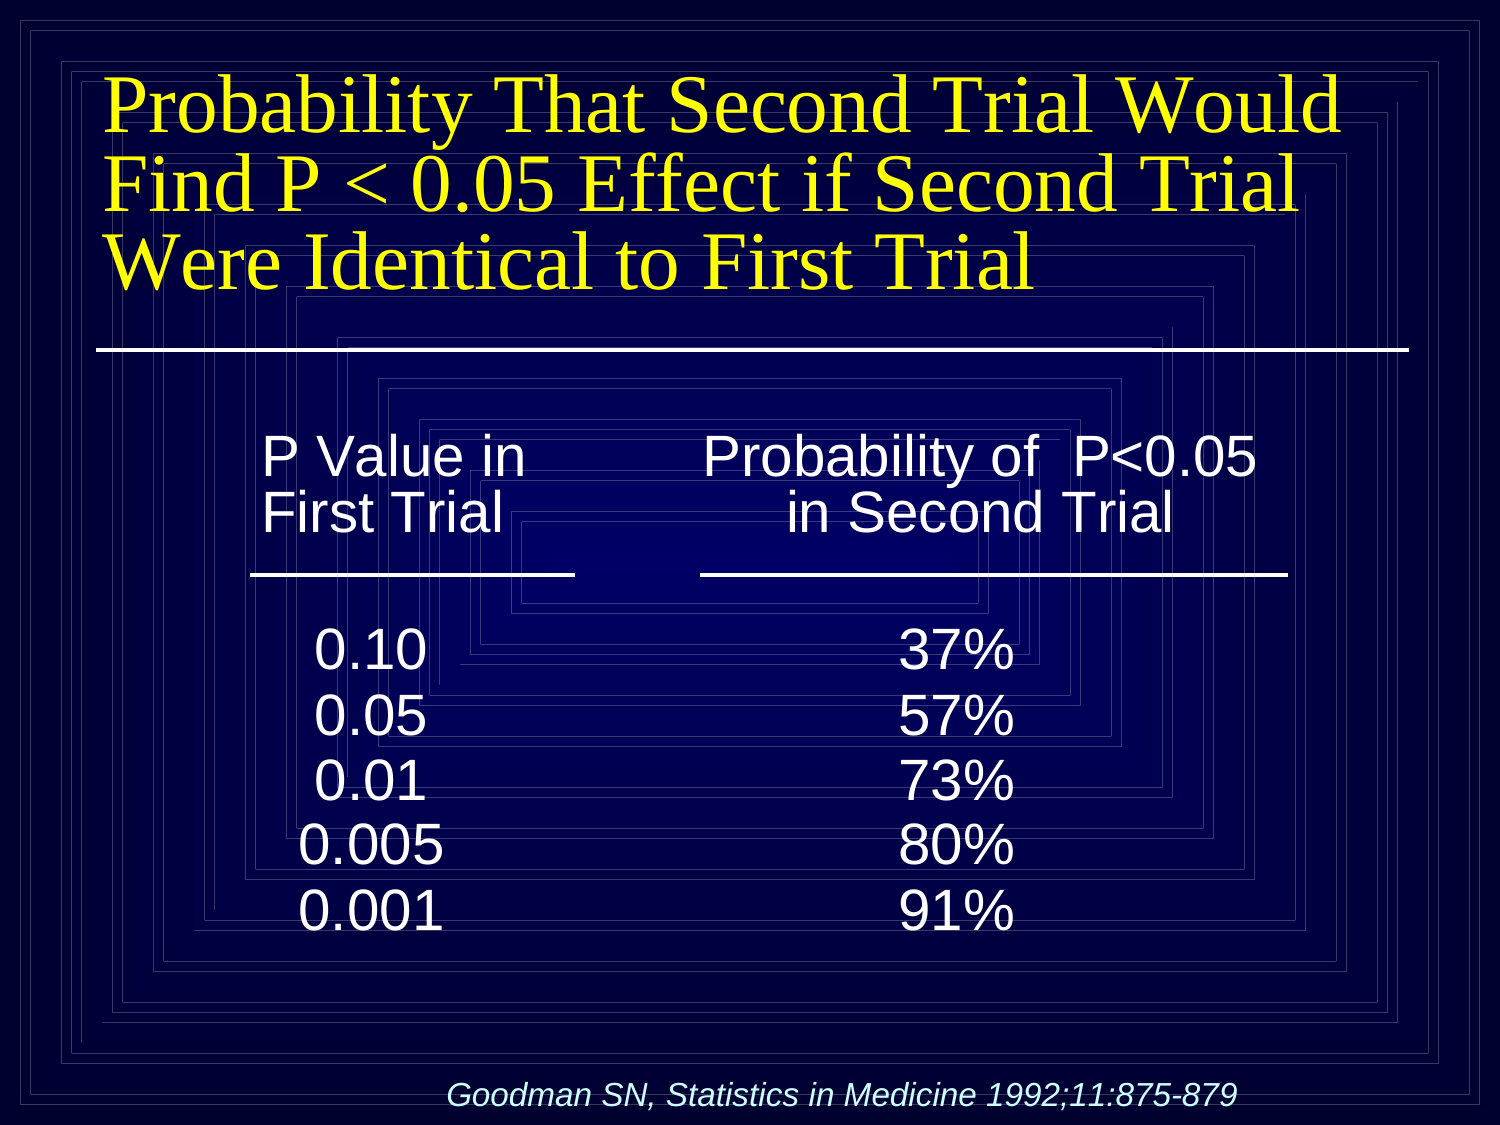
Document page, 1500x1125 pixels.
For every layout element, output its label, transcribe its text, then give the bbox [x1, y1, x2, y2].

text_box 0.10 37% 0.05 57% 0.01 73% 0.005 80% 0.001 91% [283, 609, 1031, 951]
text_box Probability That Second Trial Would Find P < 0.05 Effect if Second Trial Were Identical to First Trial [87, 62, 1388, 314]
text_box Goodman SN, Statistics in Medicine 1992;11:875-879 [431, 1068, 1254, 1122]
text_box Probability of P<0.05 in Second Trial [687, 424, 1274, 551]
text_box P Value in First Trial [246, 424, 543, 551]
